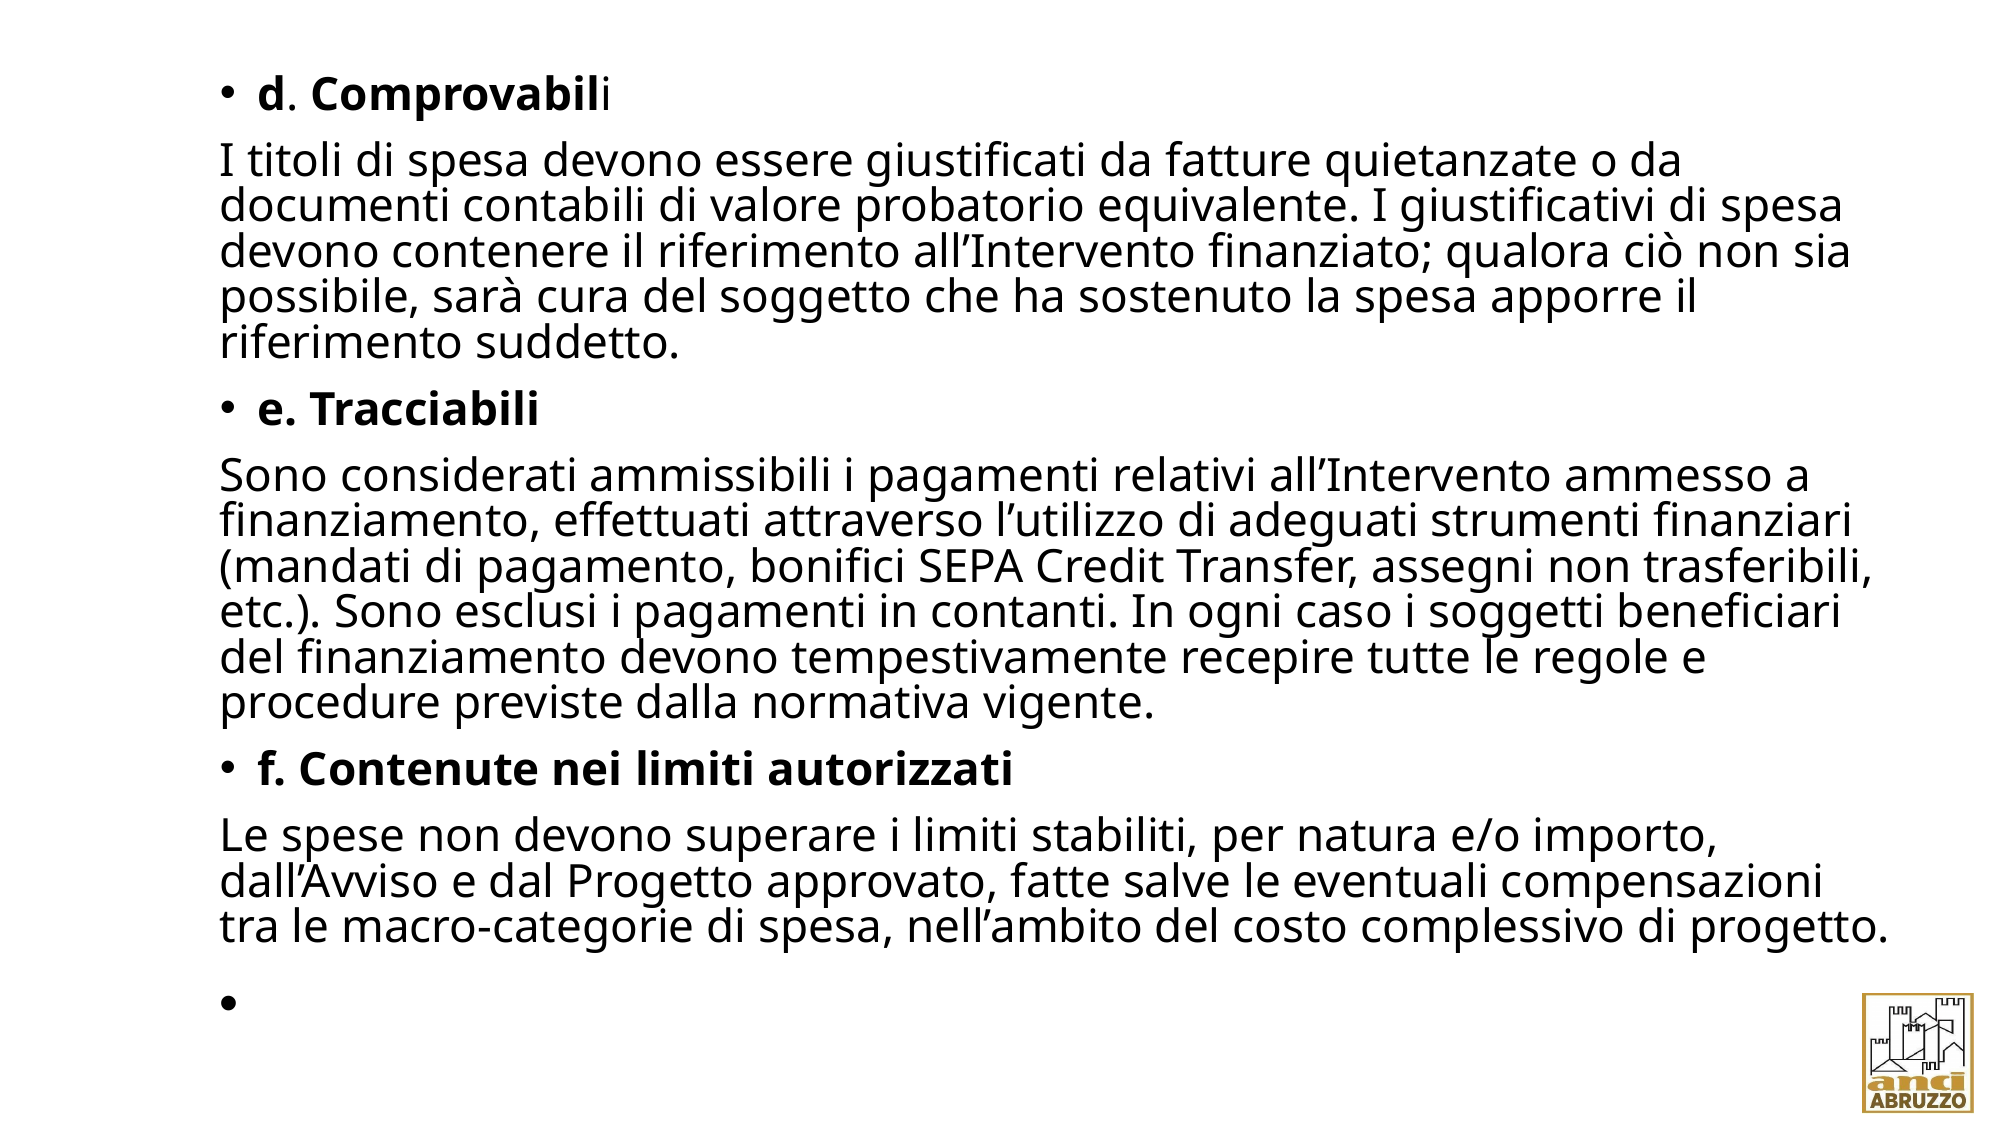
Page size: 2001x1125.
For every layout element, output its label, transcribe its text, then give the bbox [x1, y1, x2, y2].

list d. Comprovabili I titoli di spesa devono essere giustificati da fatture quietanzate o da documenti contabili di valore probatorio equivalente. I giustificativi di spesa devono contenere il riferimento all’Intervento finanziato; qualora ciò non sia possibile, sarà cura del soggetto che ha sostenuto la spesa apporre il riferimento suddetto. e. Tracciabili Sono considerati ammissibili i pagamenti relativi all’Intervento ammesso a finanziamento, effettuati attraverso l’utilizzo di adeguati strumenti finanziari (mandati di pagamento, bonifici SEPA Credit Transfer, assegni non trasferibili, etc.). Sono esclusi i pagamenti in contanti. In ogni caso i soggetti beneficiari del finanziamento devono tempestivamente recepire tutte le regole e procedure previste dalla normativa vigente. f. Contenute nei limiti autorizzati Le spese non devono superare i limiti stabiliti, per natura e/o importo, dall’Avviso e dal Progetto approvato, fatte salve le eventuali compensazioni tra le macro-categorie di spesa, nell’ambito del costo complessivo di progetto. [204, 66, 1912, 1077]
